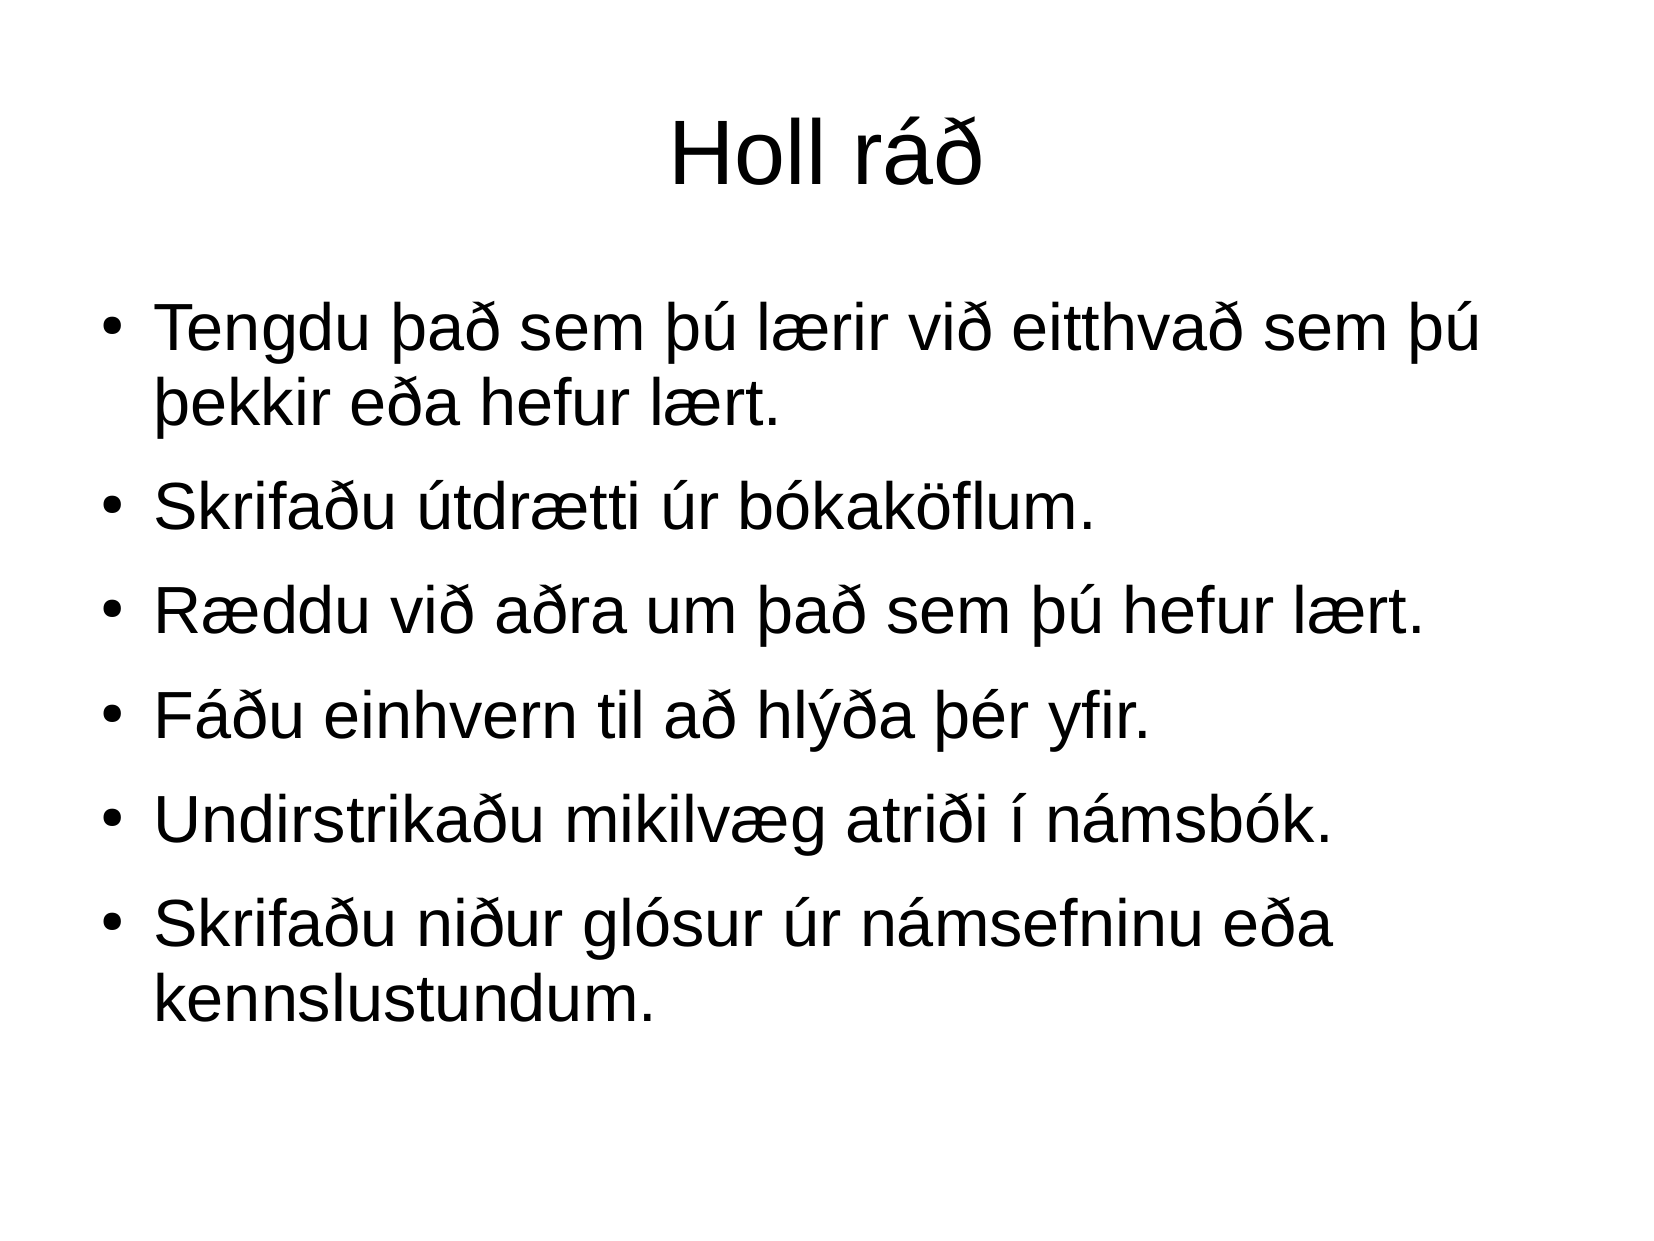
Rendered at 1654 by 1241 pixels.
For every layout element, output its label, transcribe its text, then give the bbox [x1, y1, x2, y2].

title Holl ráð [82, 49, 1571, 257]
list Tengdu það sem þú lærir við eitthvað sem þú þekkir eða hefur lært. Skrifaðu útdrætti úr bókaköflum. Ræddu við aðra um það sem þú hefur lært. Fáðu einhvern til að hlýða þér yfir. Undirstrikaðu mikilvæg atriði í námsbók. Skrifaðu niður glósur úr námsefninu eða kennslustundum. [82, 290, 1571, 1109]
